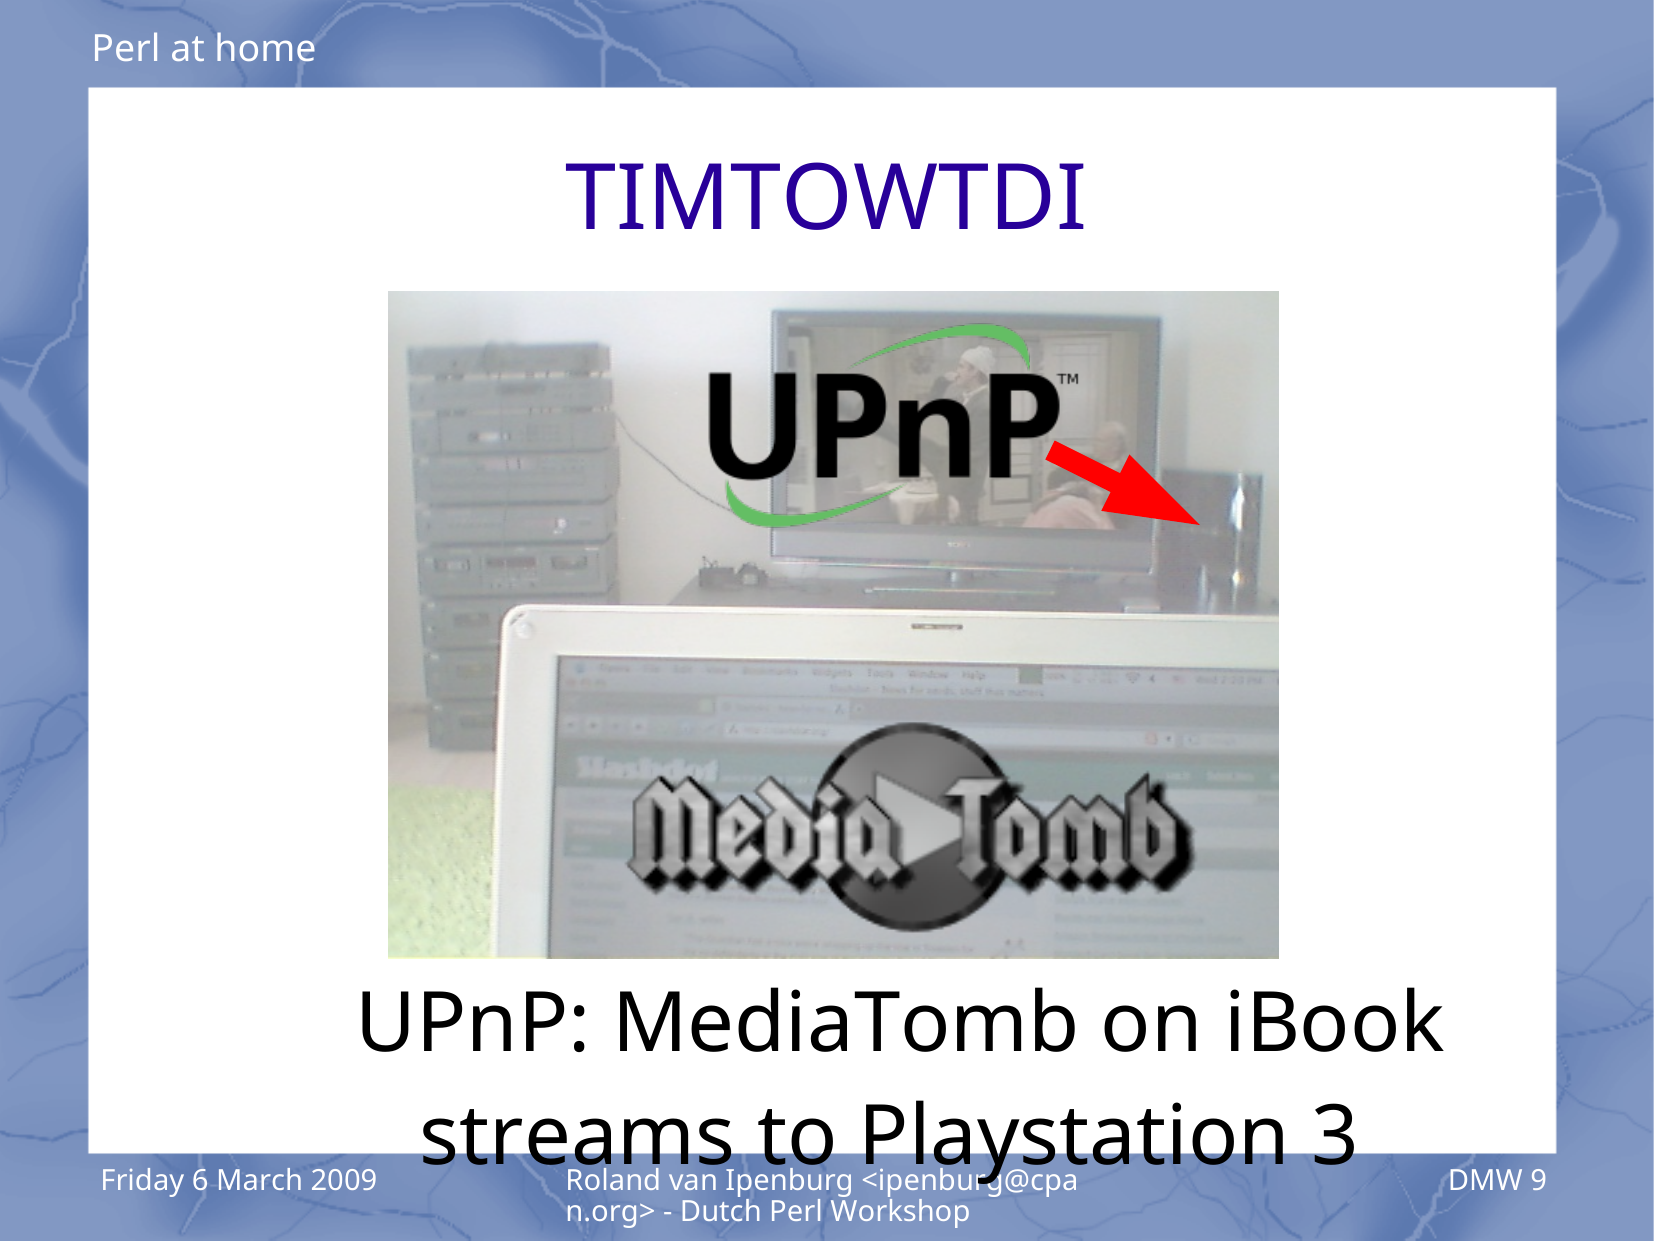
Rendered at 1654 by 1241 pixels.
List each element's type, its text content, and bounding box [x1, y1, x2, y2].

title TIMTOWTDI [118, 98, 1536, 291]
text_box UPnP: MediaTomb on iBook streams to Playstation 3 [330, 944, 1322, 1172]
picture [0, 0, 1654, 1241]
